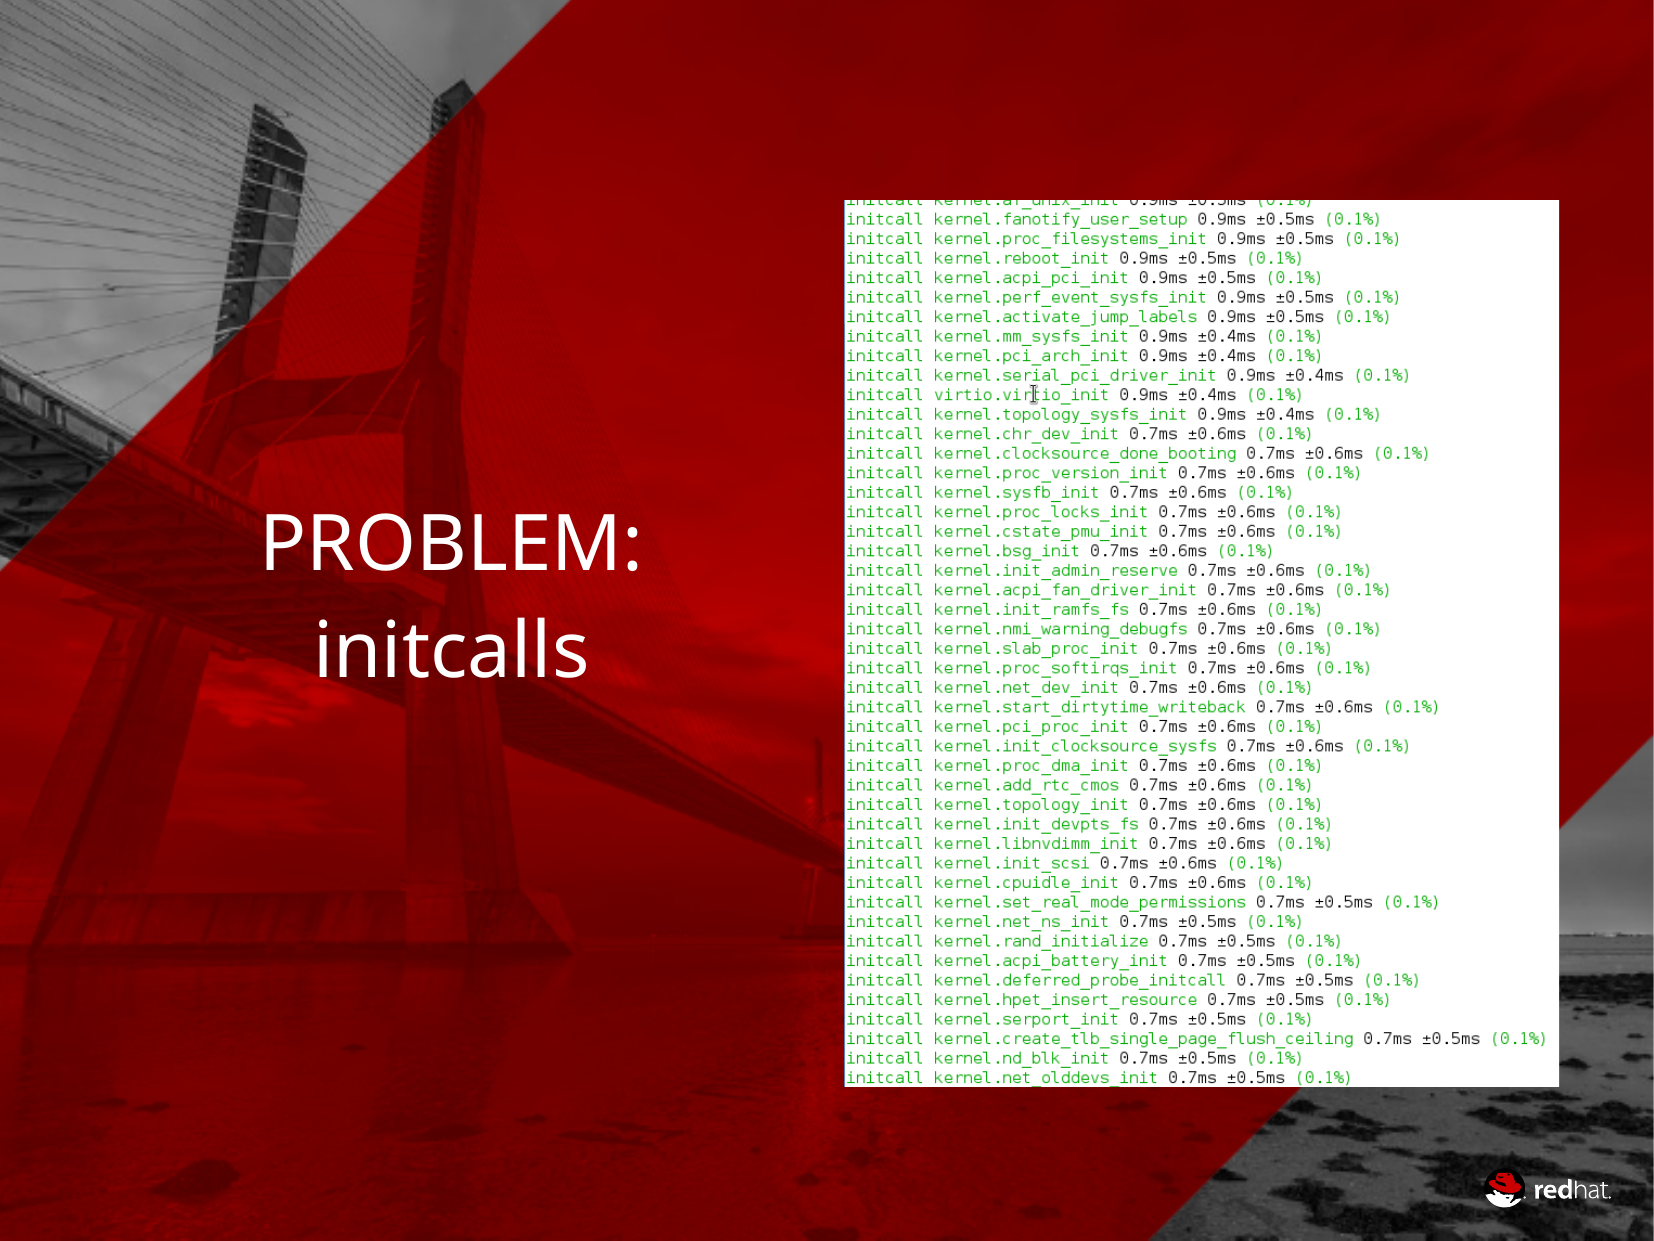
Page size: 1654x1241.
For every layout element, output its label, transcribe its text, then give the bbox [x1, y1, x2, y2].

title PROBLEM: initcalls [100, 490, 804, 697]
picture [0, 0, 1654, 1241]
